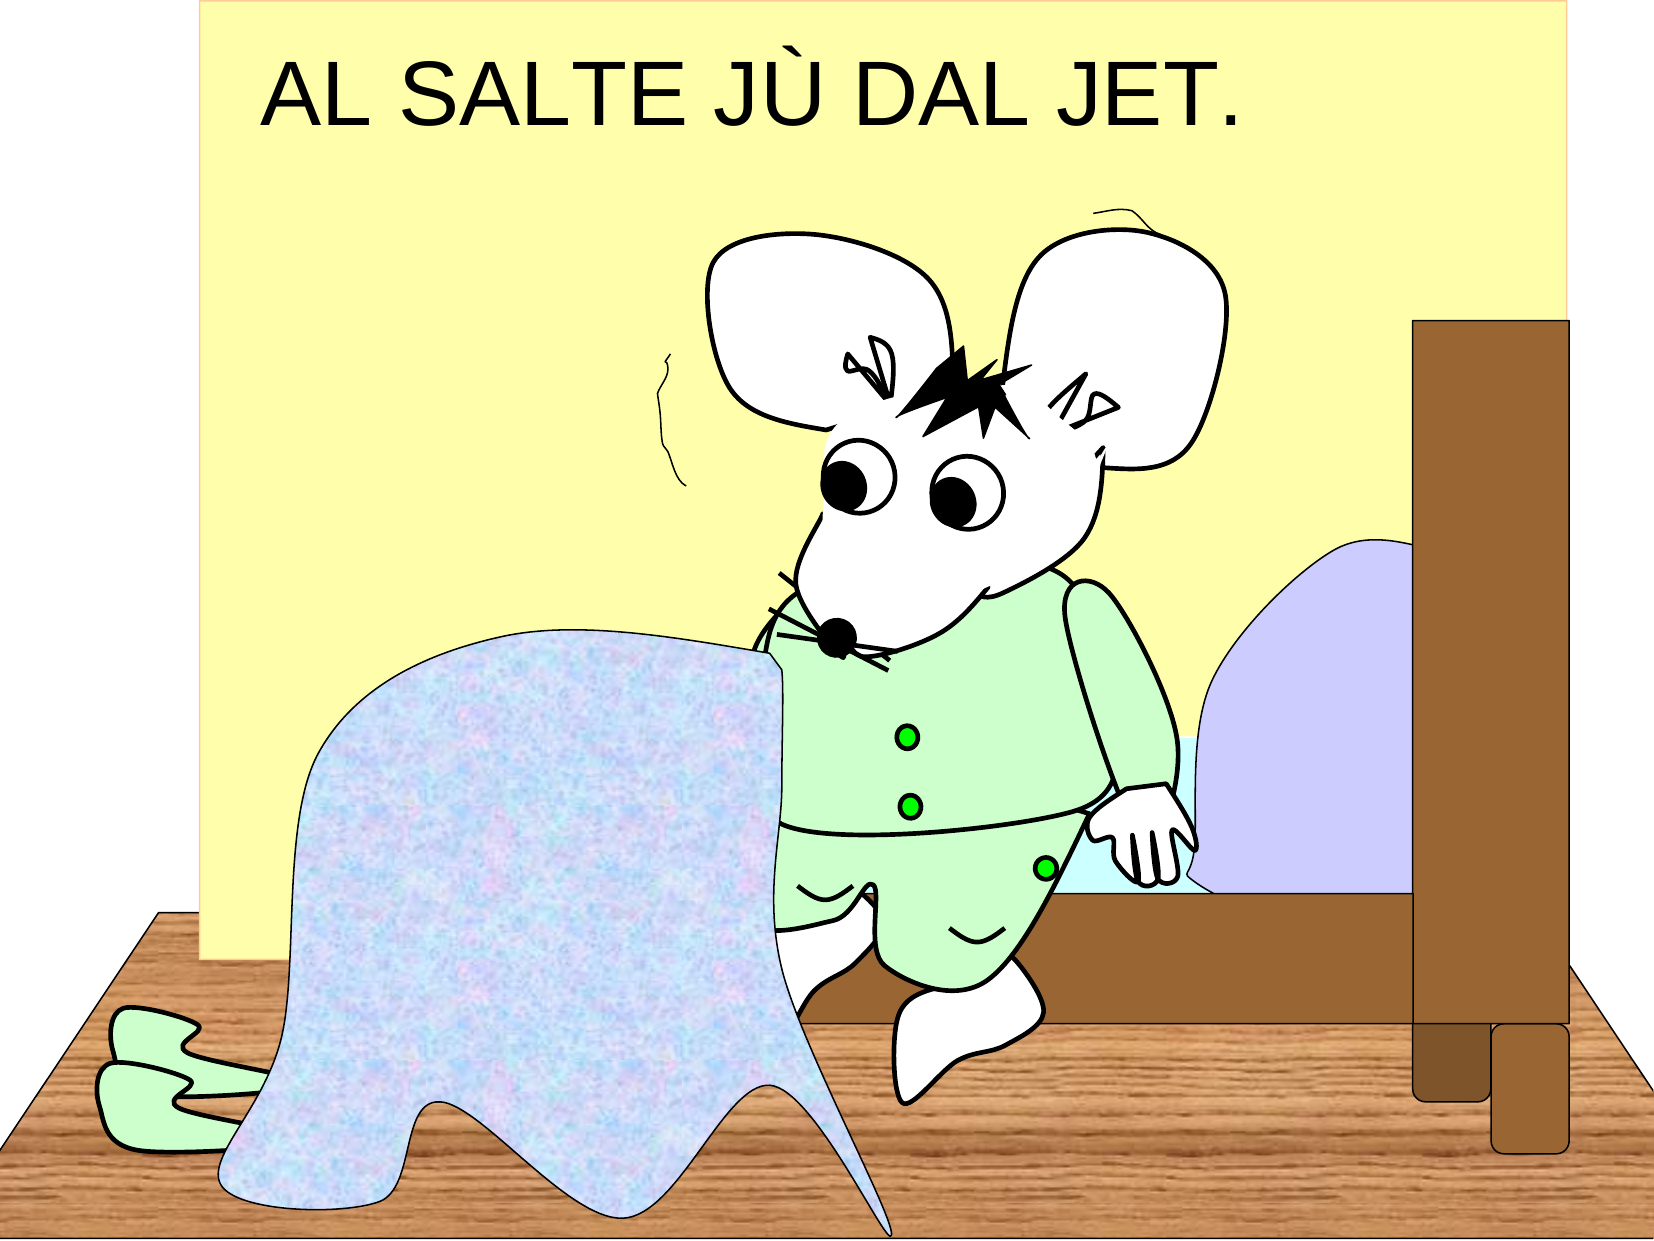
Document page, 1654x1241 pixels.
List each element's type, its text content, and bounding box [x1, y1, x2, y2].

text_box [0, 0, 1654, 1239]
text_box AL SALTE JÙ DAL JET. [246, 41, 1472, 153]
